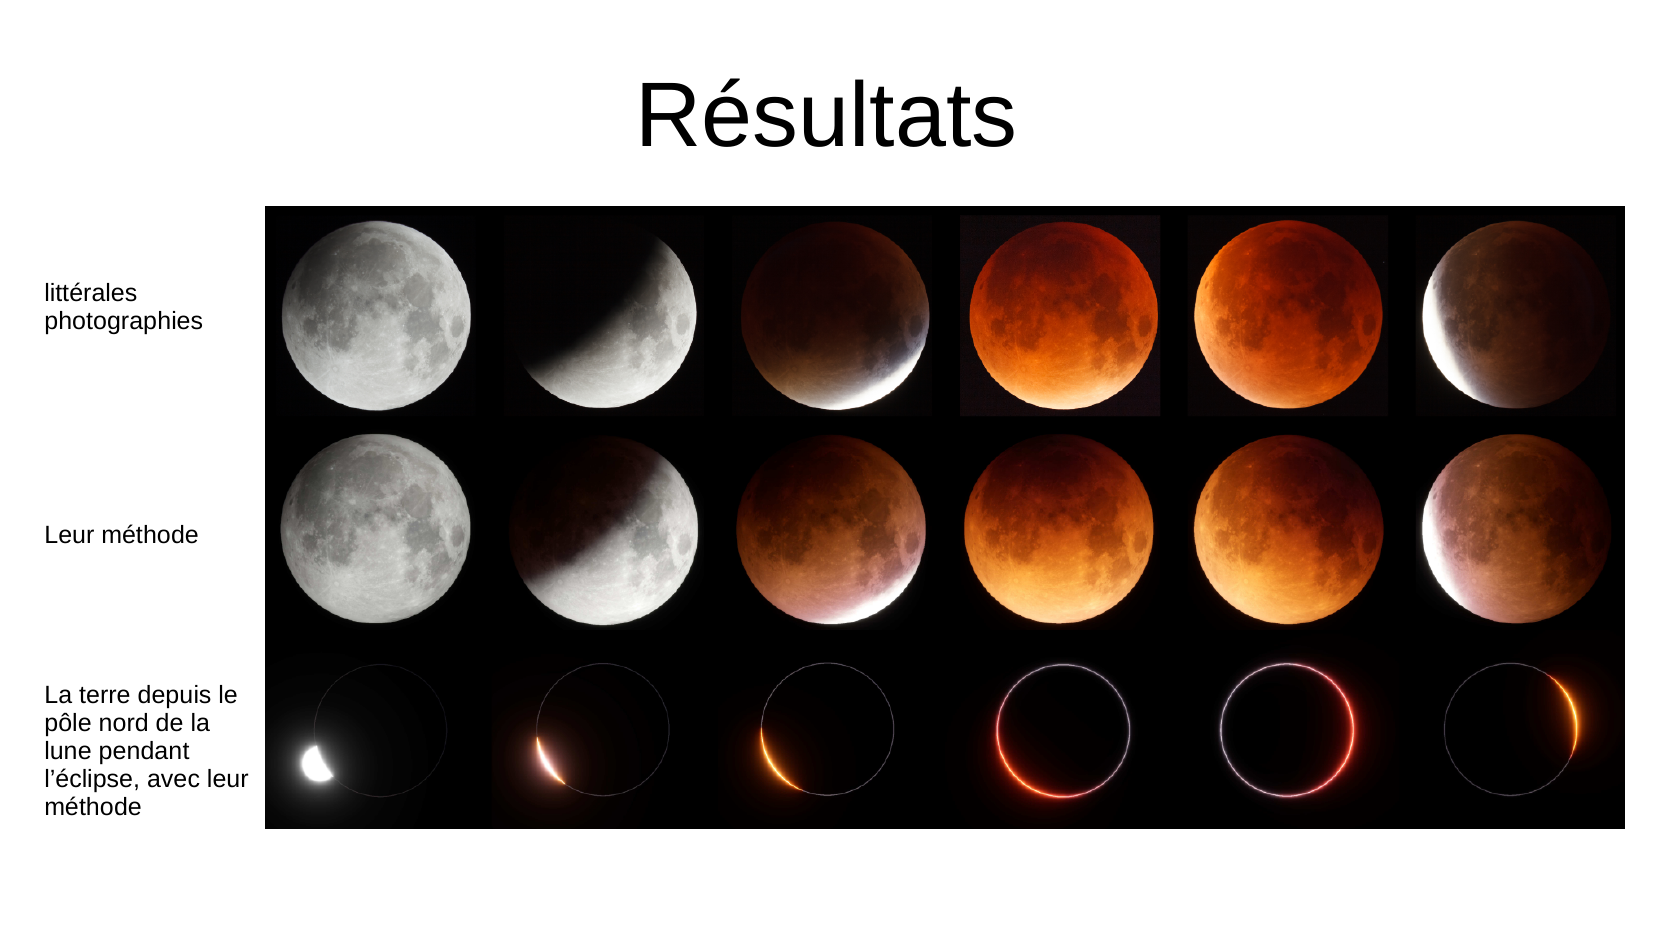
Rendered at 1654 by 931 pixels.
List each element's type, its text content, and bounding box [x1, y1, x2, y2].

text_box Leur méthode [29, 513, 266, 603]
text_box littérales photographies [29, 271, 266, 361]
text_box La terre depuis le pôle nord de la lune pendant l’éclipse, avec leur méthode [29, 673, 266, 829]
title Résultats [82, 37, 1571, 193]
picture [265, 206, 1625, 829]
